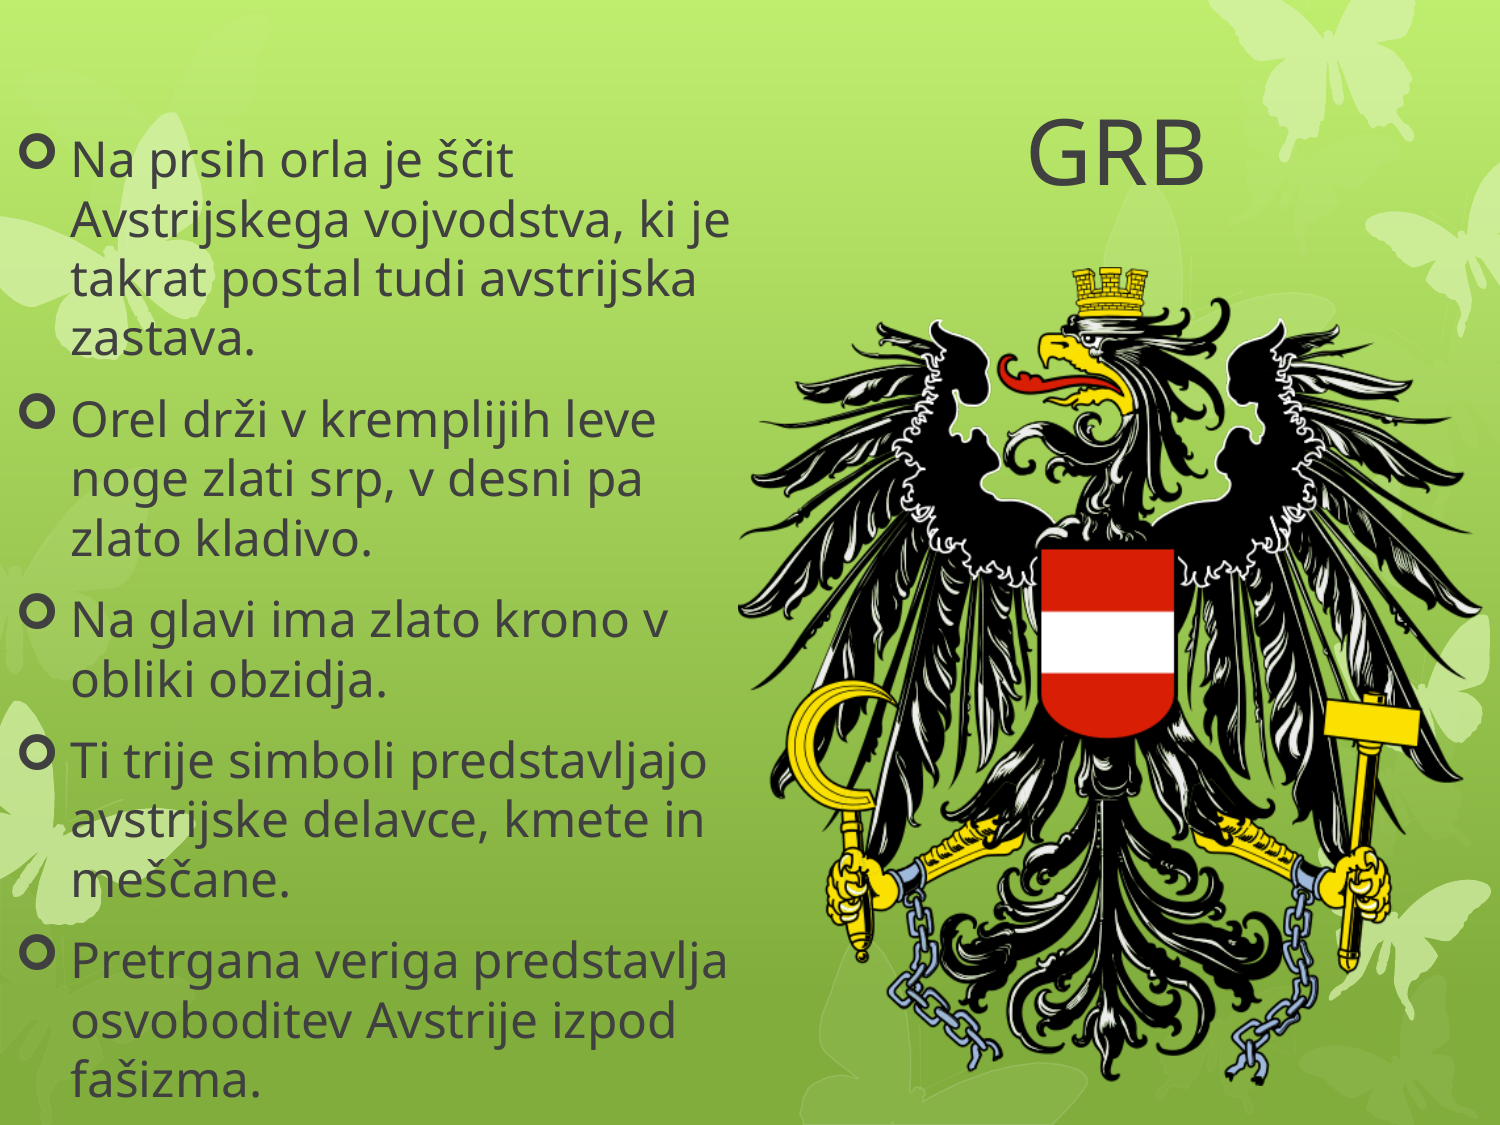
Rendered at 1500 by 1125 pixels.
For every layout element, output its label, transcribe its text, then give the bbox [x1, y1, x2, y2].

list Na prsih orla je ščit Avstrijskega vojvodstva, ki je takrat postal tudi avstrijska zastava. Orel drži v kremplijih leve noge zlati srp, v desni pa zlato kladivo. Na glavi ima zlato krono v obliki obzidja. Ti trije simboli predstavljajo avstrijske delavce, kmete in meščane. Pretrgana veriga predstavlja osvoboditev Avstrije izpod fašizma. [0, 120, 774, 1125]
picture [738, 267, 1483, 1086]
title GRB [1009, 54, 1500, 243]
